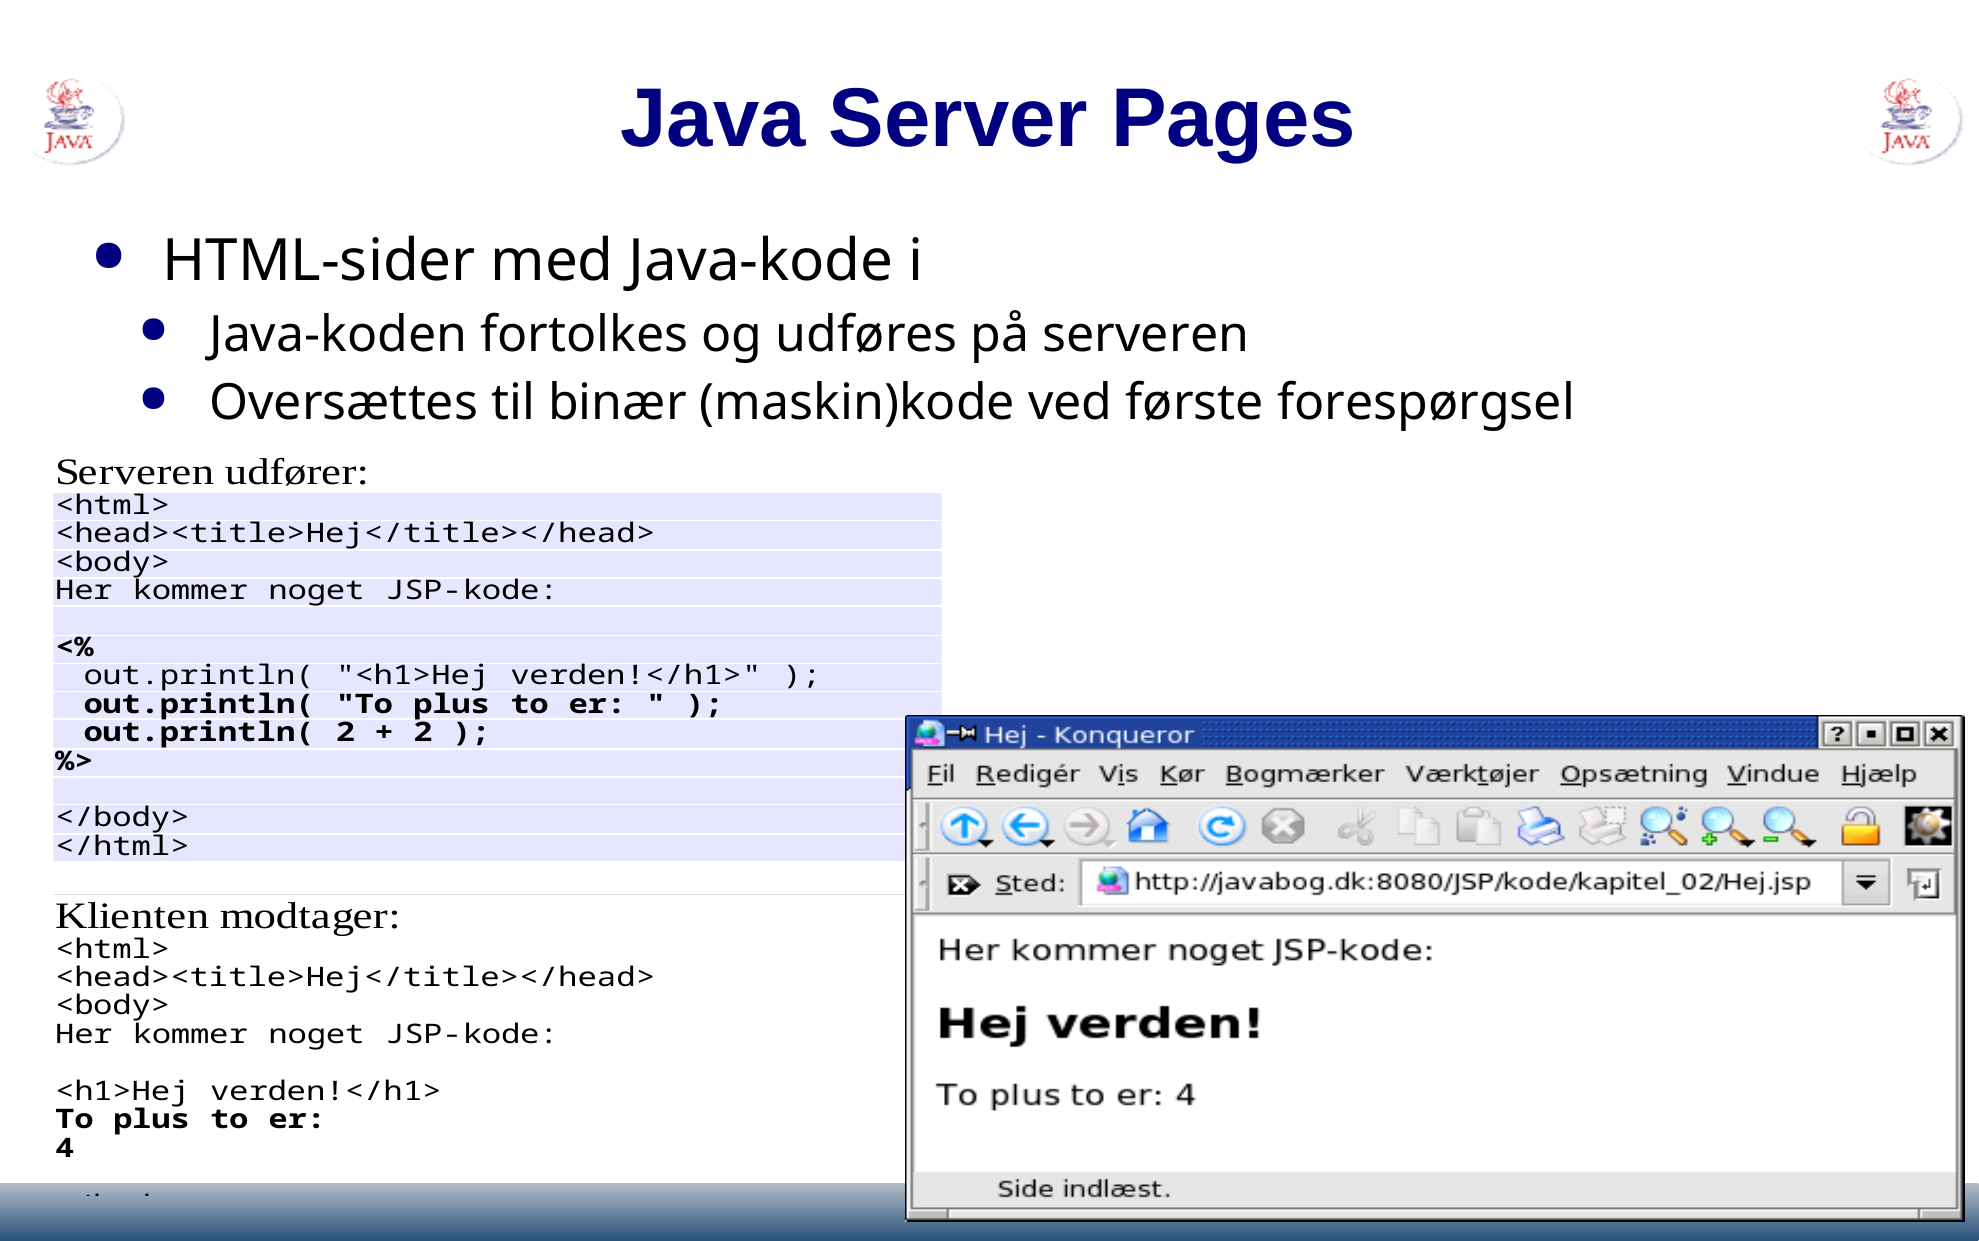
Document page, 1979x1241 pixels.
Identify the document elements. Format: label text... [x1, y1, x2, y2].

title Java Server Pages [142, 14, 1835, 218]
chart [53, 451, 942, 1196]
picture [1849, 71, 1968, 169]
list HTML-sider med Java-kode i Java-koden fortolkes og udføres på serveren Oversættes til binær (maskin)kode ved første forespørgsel [79, 218, 1900, 715]
picture [12, 71, 130, 169]
picture [905, 715, 1965, 1222]
